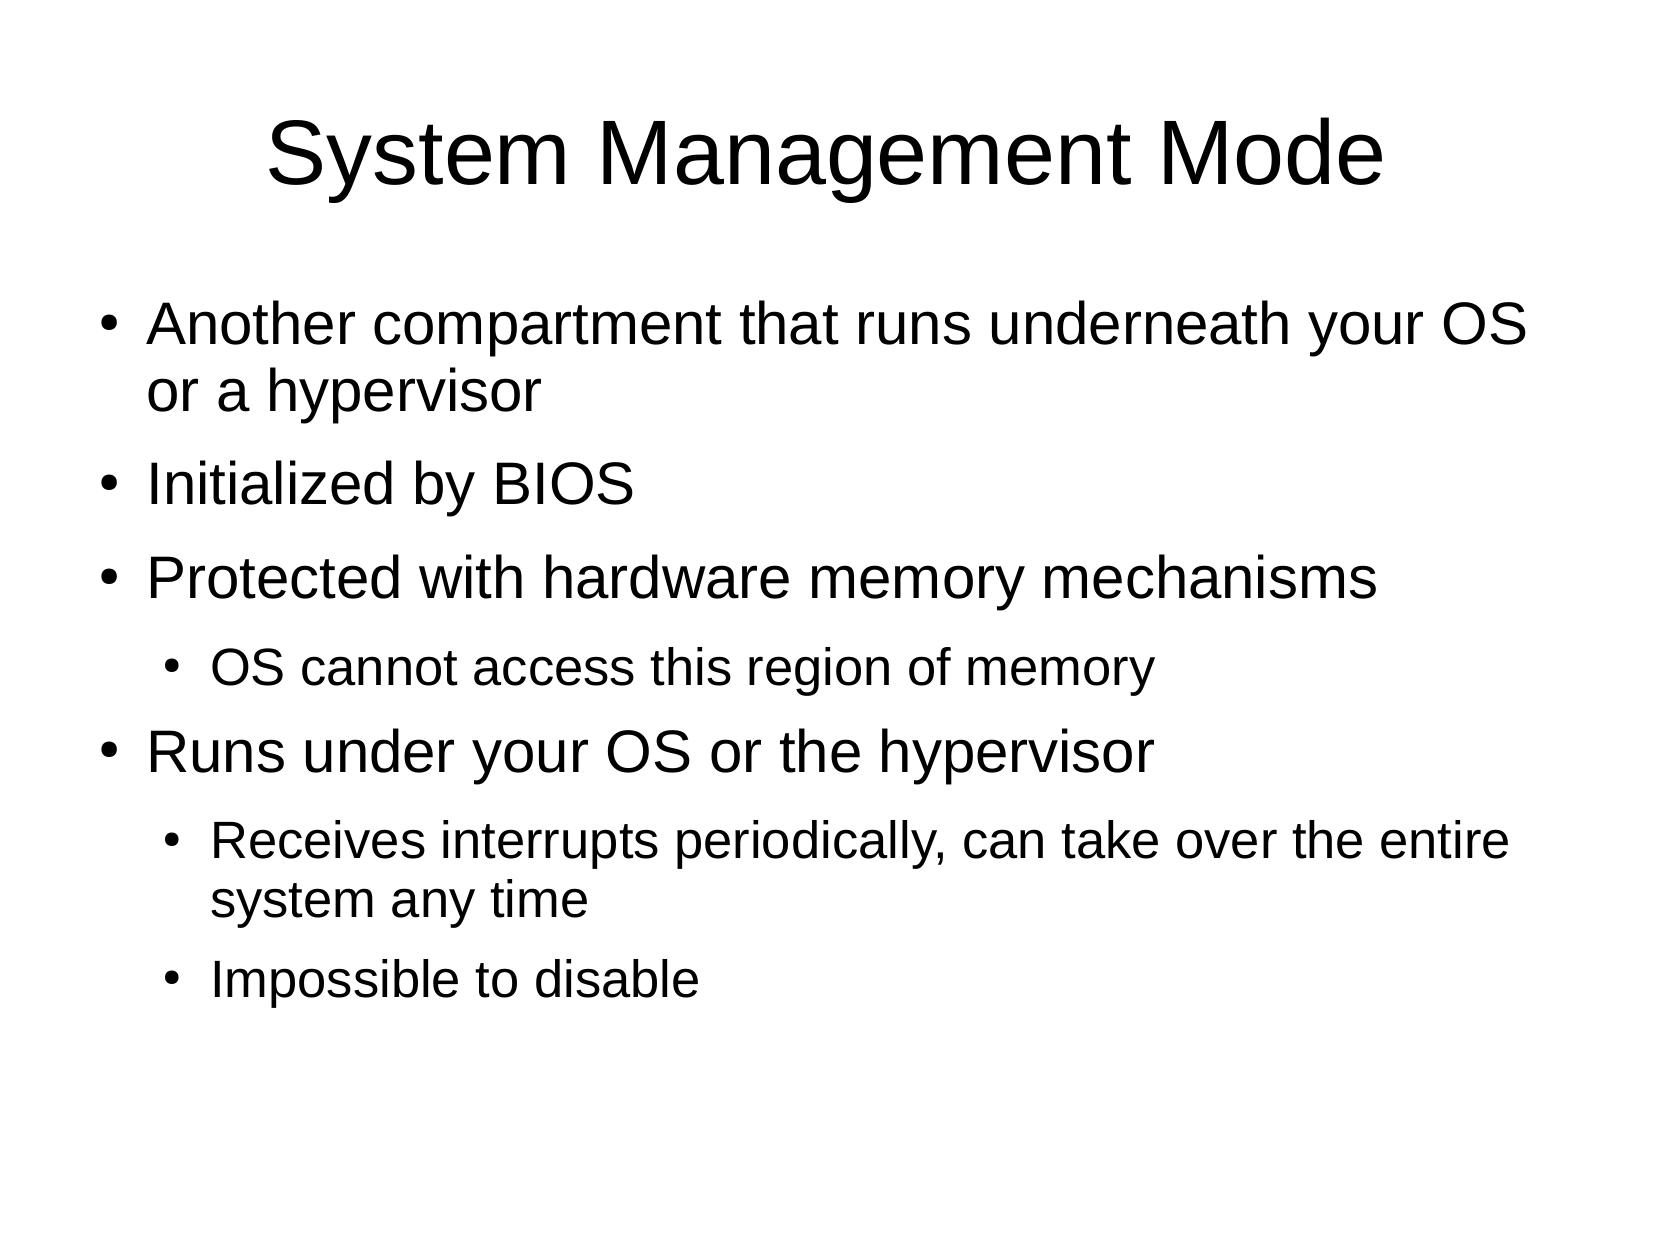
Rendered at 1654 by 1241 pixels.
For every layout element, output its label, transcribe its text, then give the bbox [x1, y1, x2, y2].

title System Management Mode [82, 49, 1571, 257]
list Another compartment that runs underneath your OS or a hypervisor Initialized by BIOS Protected with hardware memory mechanisms OS cannot access this region of memory Runs under your OS or the hypervisor Receives interrupts periodically, can take over the entire system any time Impossible to disable [82, 290, 1571, 1010]
